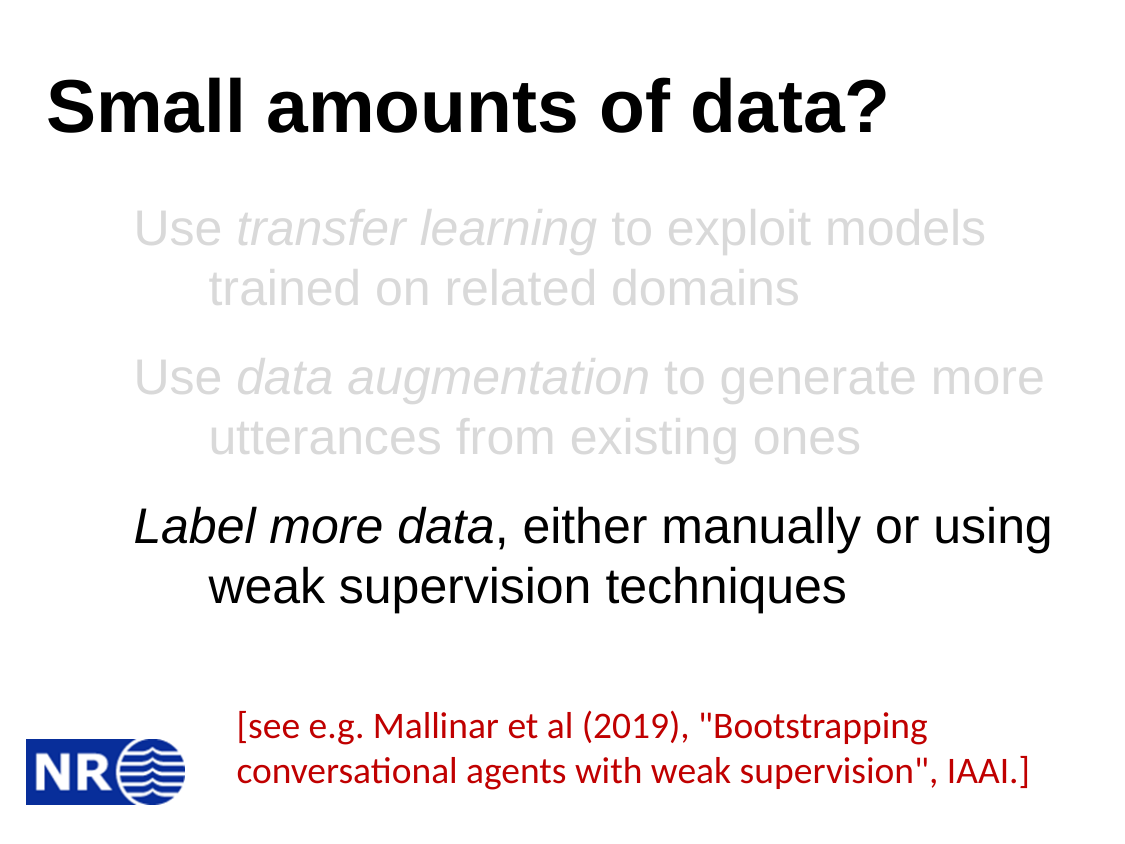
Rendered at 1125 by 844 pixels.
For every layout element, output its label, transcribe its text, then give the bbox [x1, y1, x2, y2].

title Small amounts of data? [30, 32, 1095, 157]
text_box [see e.g. Mallinar et al (2019), "Bootstrapping conversational agents with weak supervision", IAAI.] [221, 693, 1078, 800]
list Use transfer learning to exploit models trained on related domains Use data augmentation to generate more utterances from existing ones Label more data, either manually or using weak supervision techniques [30, 187, 1095, 694]
